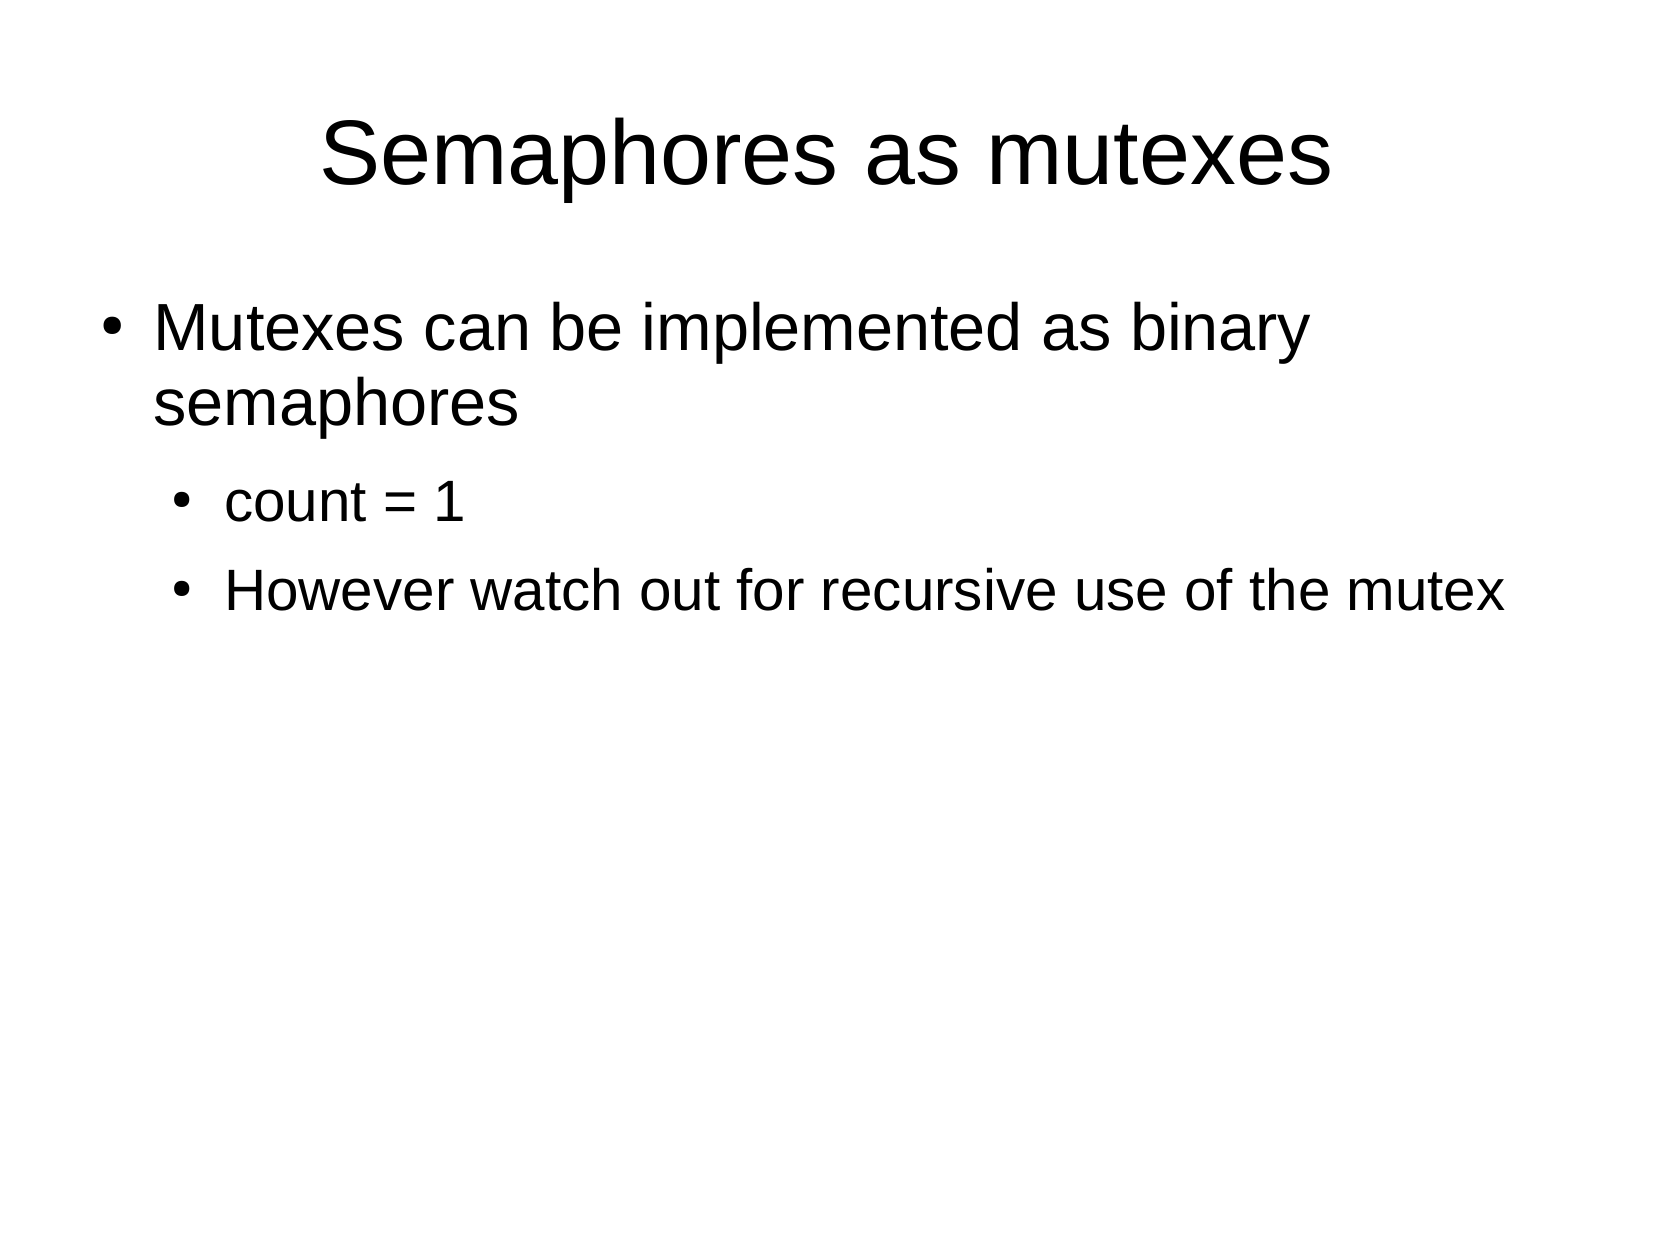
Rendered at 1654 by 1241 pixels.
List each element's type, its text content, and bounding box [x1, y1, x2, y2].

title Semaphores as mutexes [82, 49, 1571, 257]
list Mutexes can be implemented as binary semaphores count = 1 However watch out for recursive use of the mutex [82, 290, 1571, 1010]
